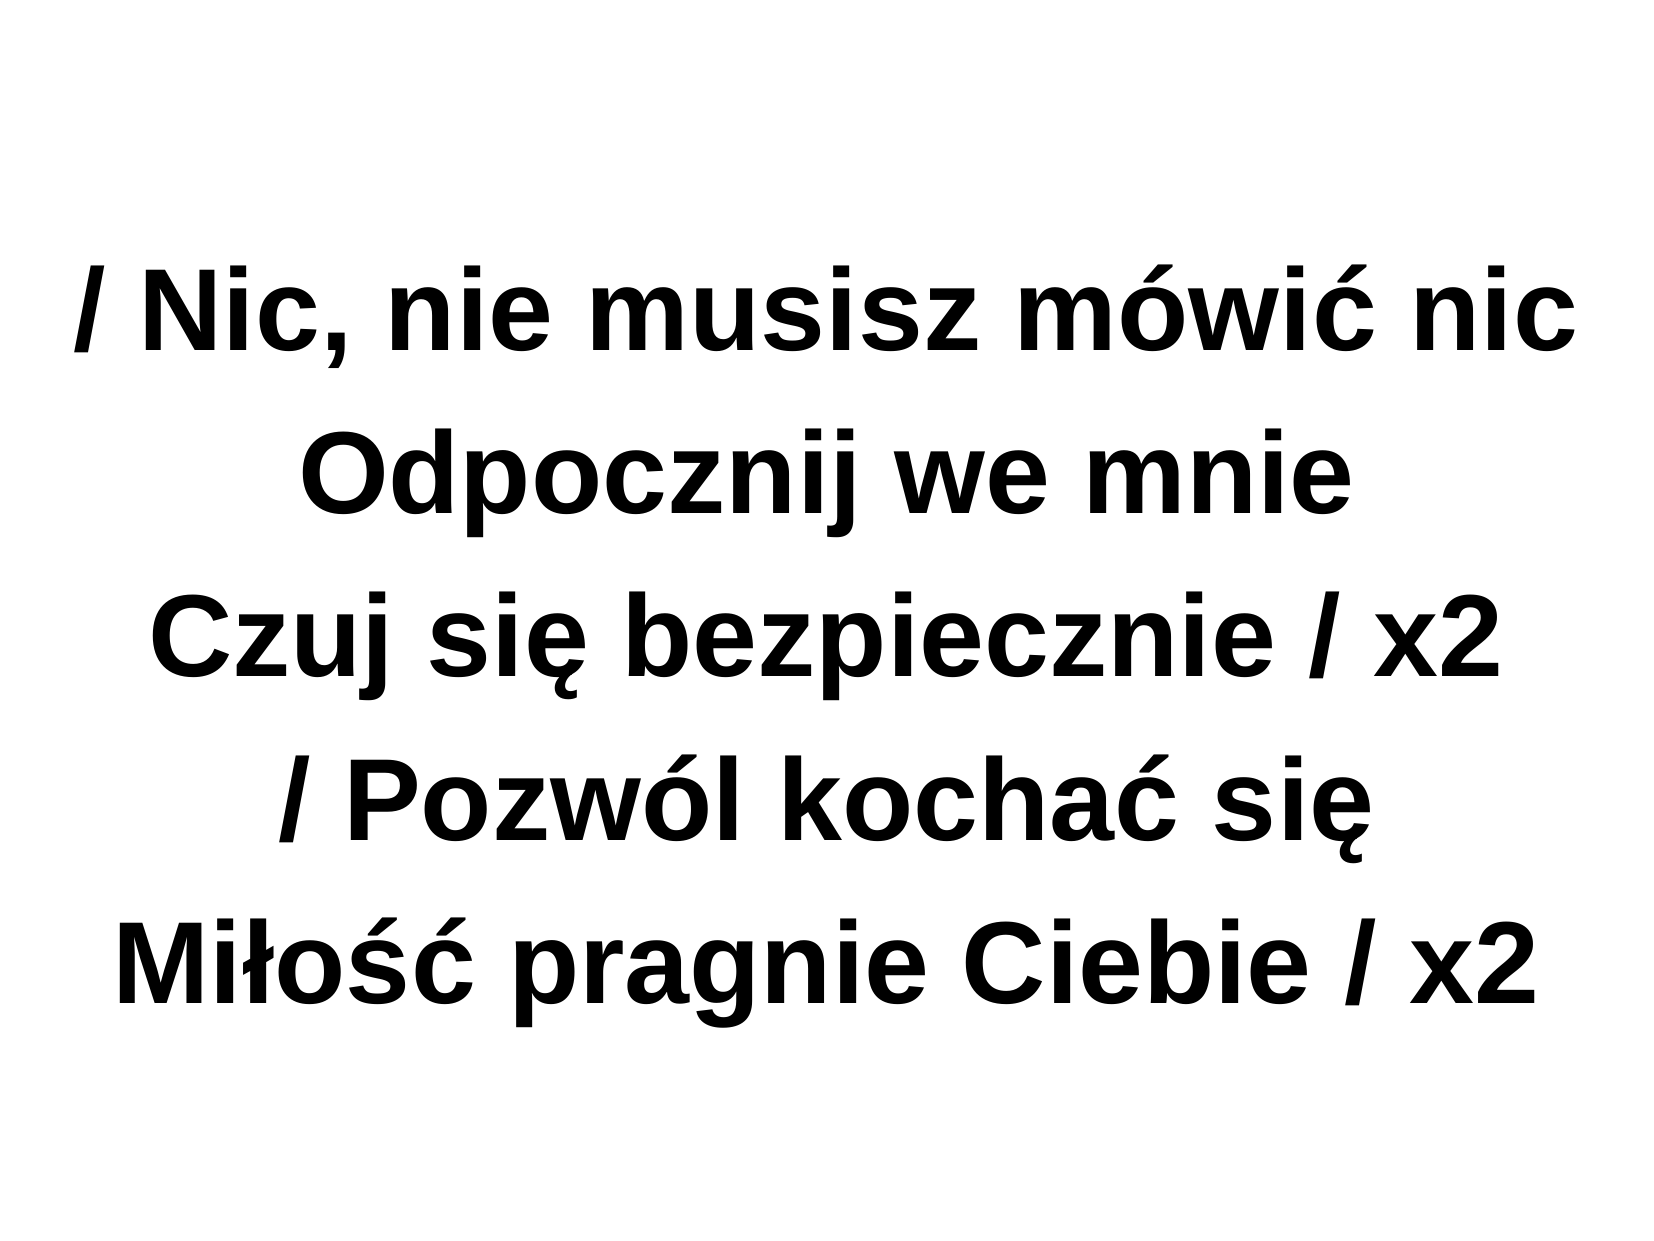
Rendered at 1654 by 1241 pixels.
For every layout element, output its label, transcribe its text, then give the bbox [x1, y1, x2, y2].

subtitle / Nic, nie musisz mówić nic Odpocznij we mnie Czuj się bezpiecznie / x2 / Pozwól kochać się Miłość pragnie Ciebie / x2 [0, 0, 1654, 1241]
